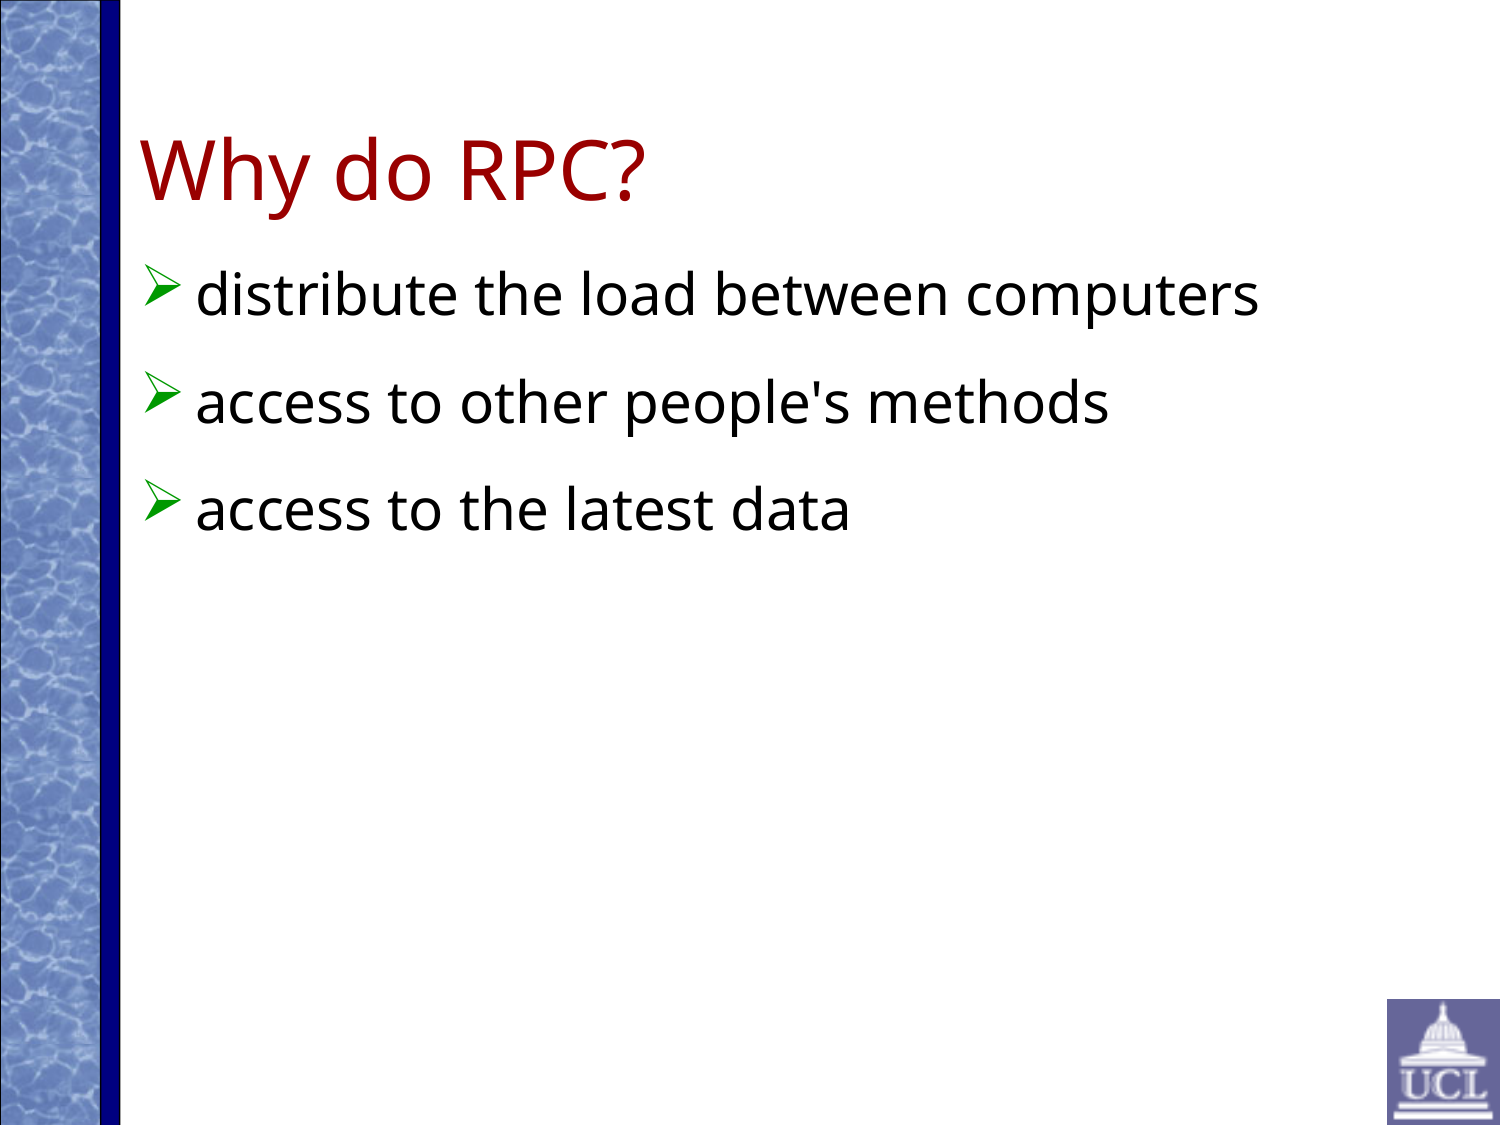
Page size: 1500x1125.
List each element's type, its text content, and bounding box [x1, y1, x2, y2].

title Why do RPC? [124, 37, 1413, 225]
picture [1387, 999, 1500, 1125]
list distribute the load between computers access to other people's methods access to the latest data [125, 249, 1417, 1088]
picture [1, 1, 99, 1125]
